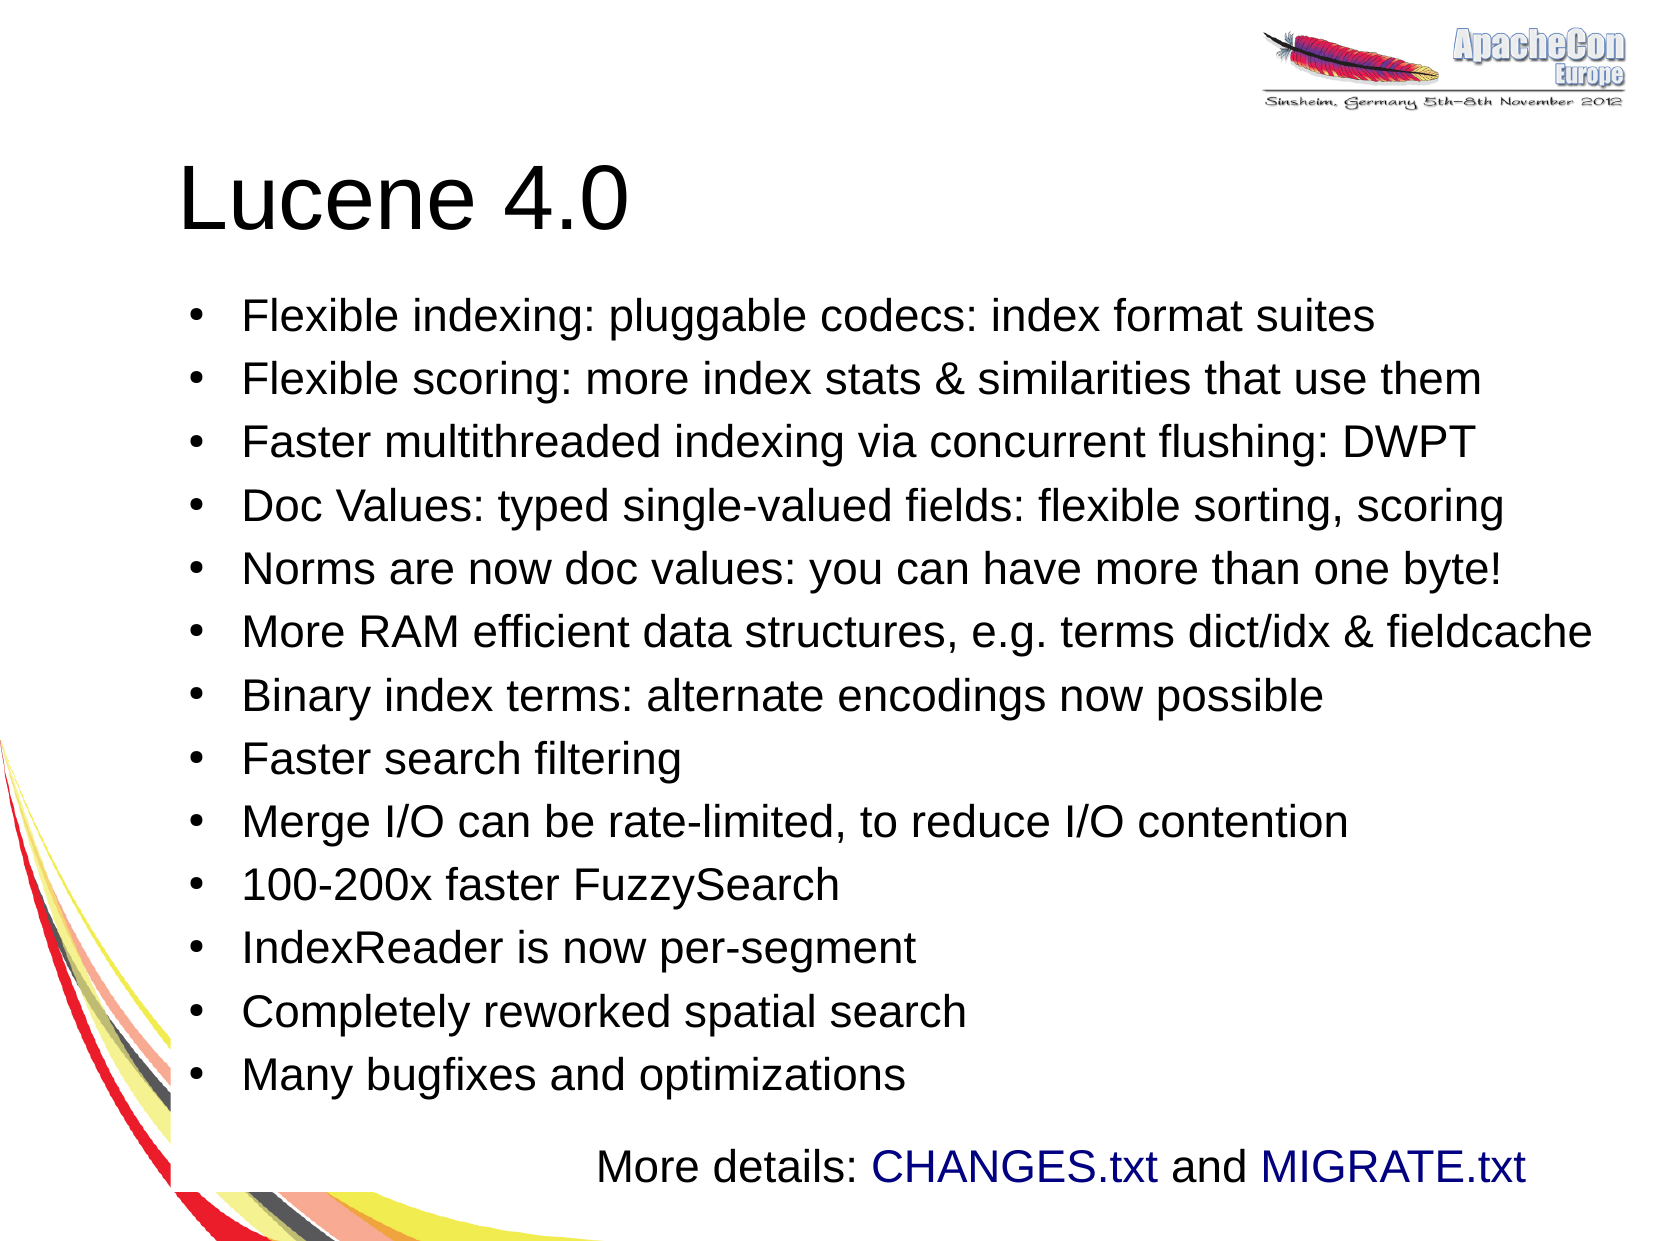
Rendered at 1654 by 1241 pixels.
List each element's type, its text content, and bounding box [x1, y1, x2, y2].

picture [0, 0, 1654, 1241]
list Flexible indexing: pluggable codecs: index format suites Flexible scoring: more index stats & similarities that use them Faster multithreaded indexing via concurrent flushing: DWPT Doc Values: typed single-valued fields: flexible sorting, scoring Norms are now doc values: you can have more than one byte! More RAM efficient data structures, e.g. terms dict/idx & fieldcache Binary index terms: alternate encodings now possible Faster search filtering Merge I/O can be rate-limited, to reduce I/O contention 100-200x faster FuzzySearch IndexReader is now per-segment Completely reworked spatial search Many bugfixes and optimizations More details: CHANGES.txt and MIGRATE.txt [170, 289, 1614, 1192]
title Lucene 4.0 [177, 141, 1536, 254]
